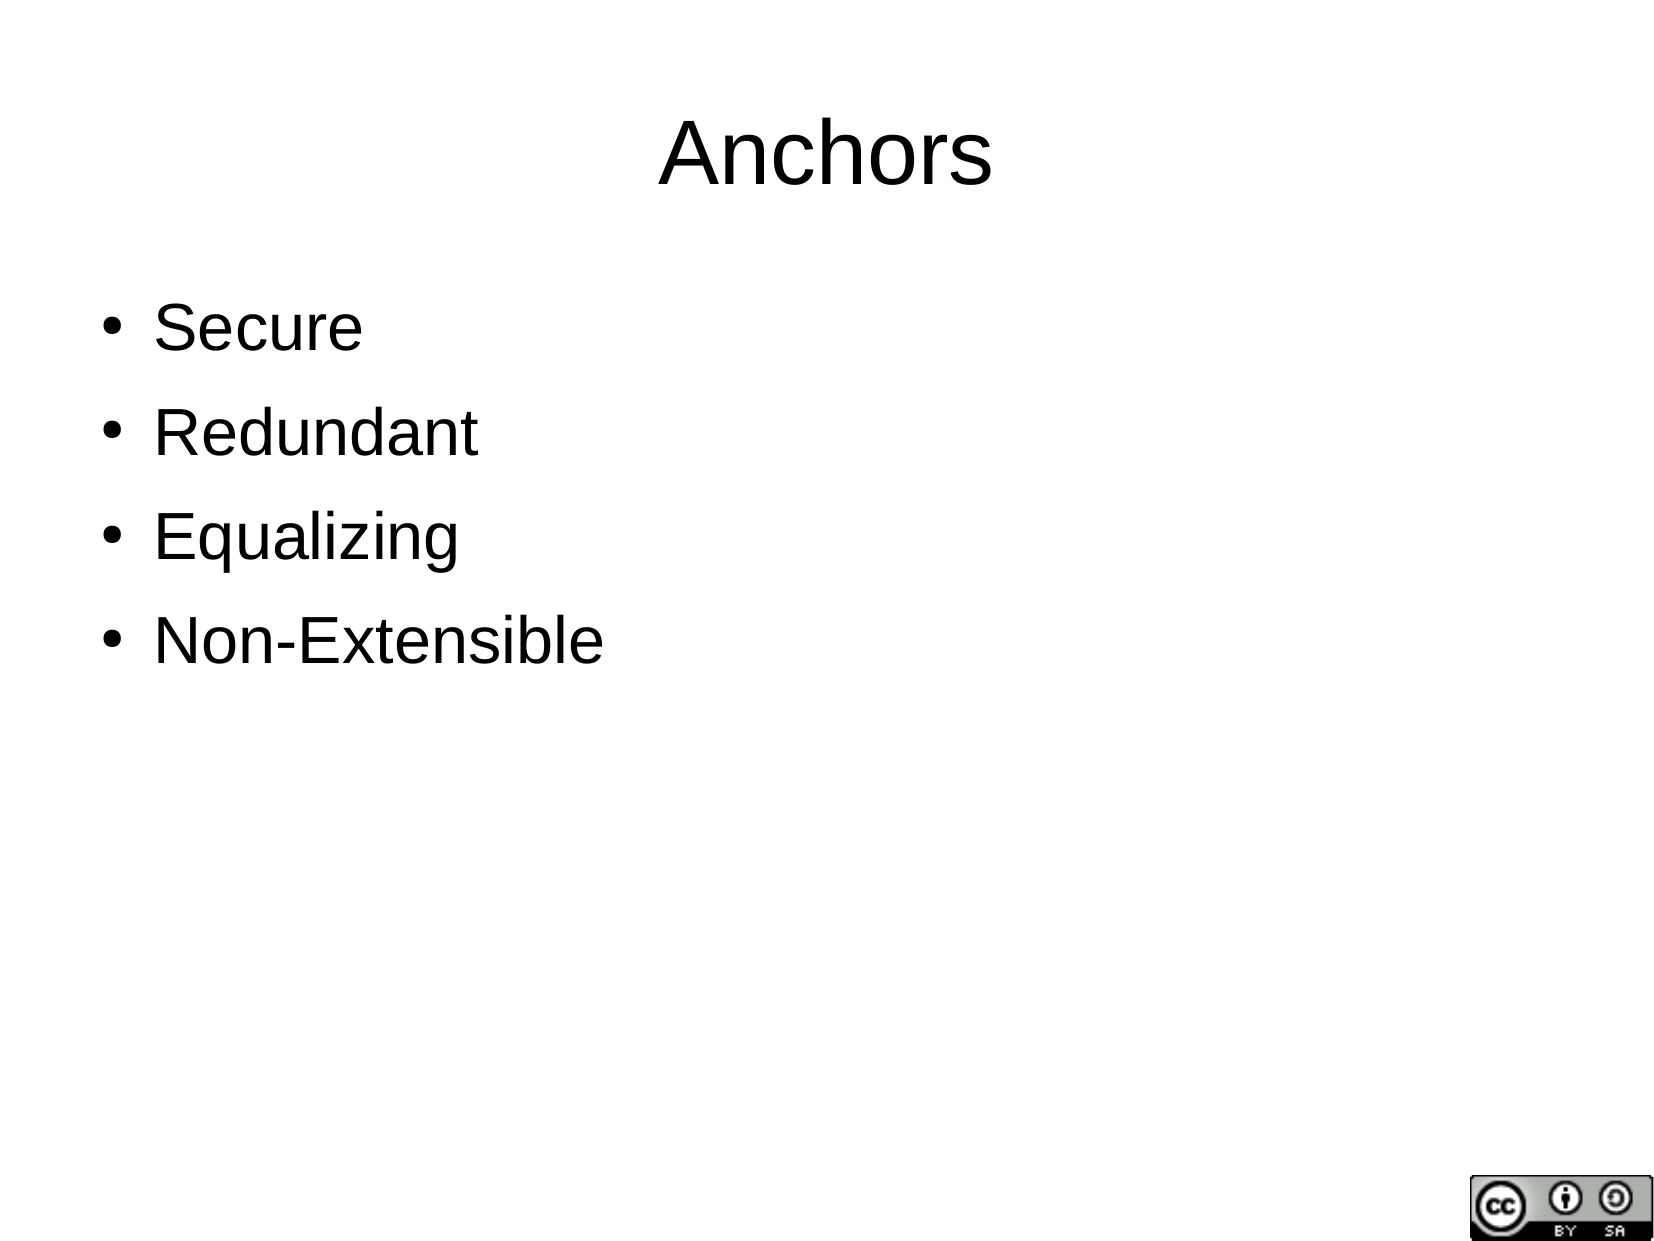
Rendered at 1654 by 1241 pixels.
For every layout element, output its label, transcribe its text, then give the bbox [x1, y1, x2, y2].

list Secure Redundant Equalizing Non-Extensible [82, 290, 1571, 1010]
title Anchors [82, 49, 1571, 257]
picture [1470, 1175, 1654, 1241]
